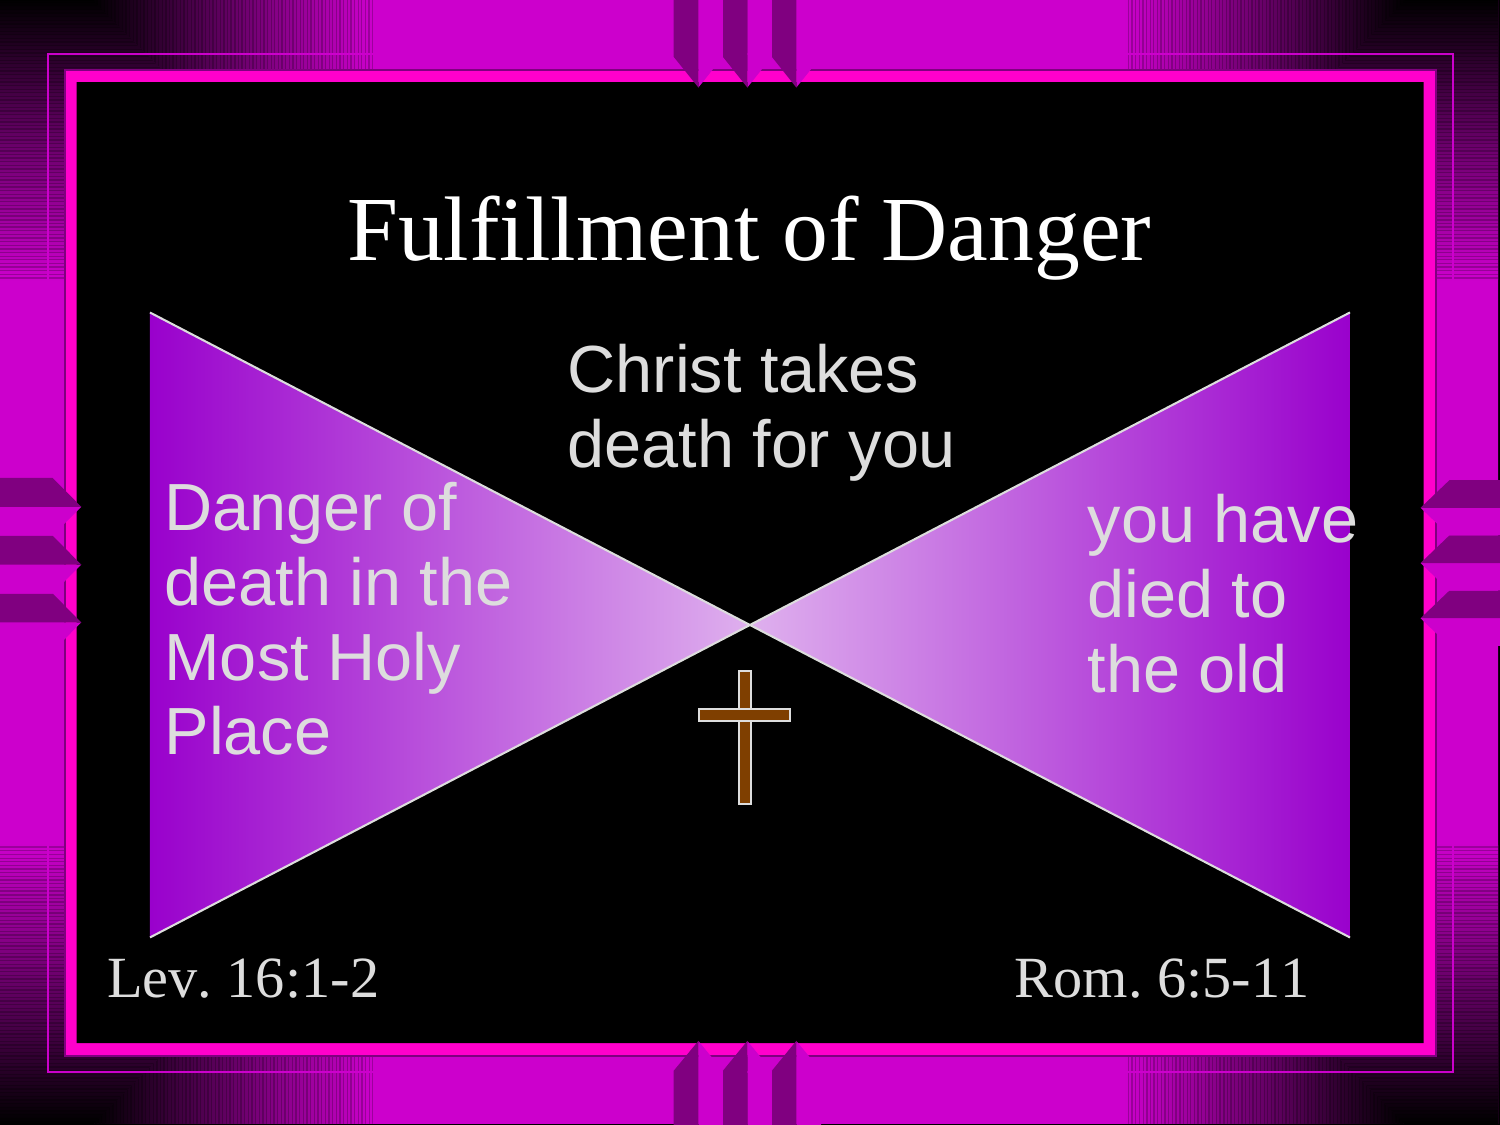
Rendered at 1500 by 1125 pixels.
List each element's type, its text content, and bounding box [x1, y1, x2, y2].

text_box Christ takes death for you [552, 324, 998, 490]
text_box you have died to the old [1072, 474, 1398, 715]
text_box [149, 314, 432, 462]
text_box [755, 314, 1351, 936]
text_box Danger of death in the Most Holy Place [149, 462, 550, 777]
text_box Rom. 6:5-11 [999, 937, 1401, 1018]
text_box [699, 671, 790, 804]
text_box [550, 523, 745, 727]
text_box Lev. 16:1-2 [92, 937, 593, 1018]
title Fulfillment of Danger [112, 99, 1388, 288]
text_box [149, 777, 453, 936]
